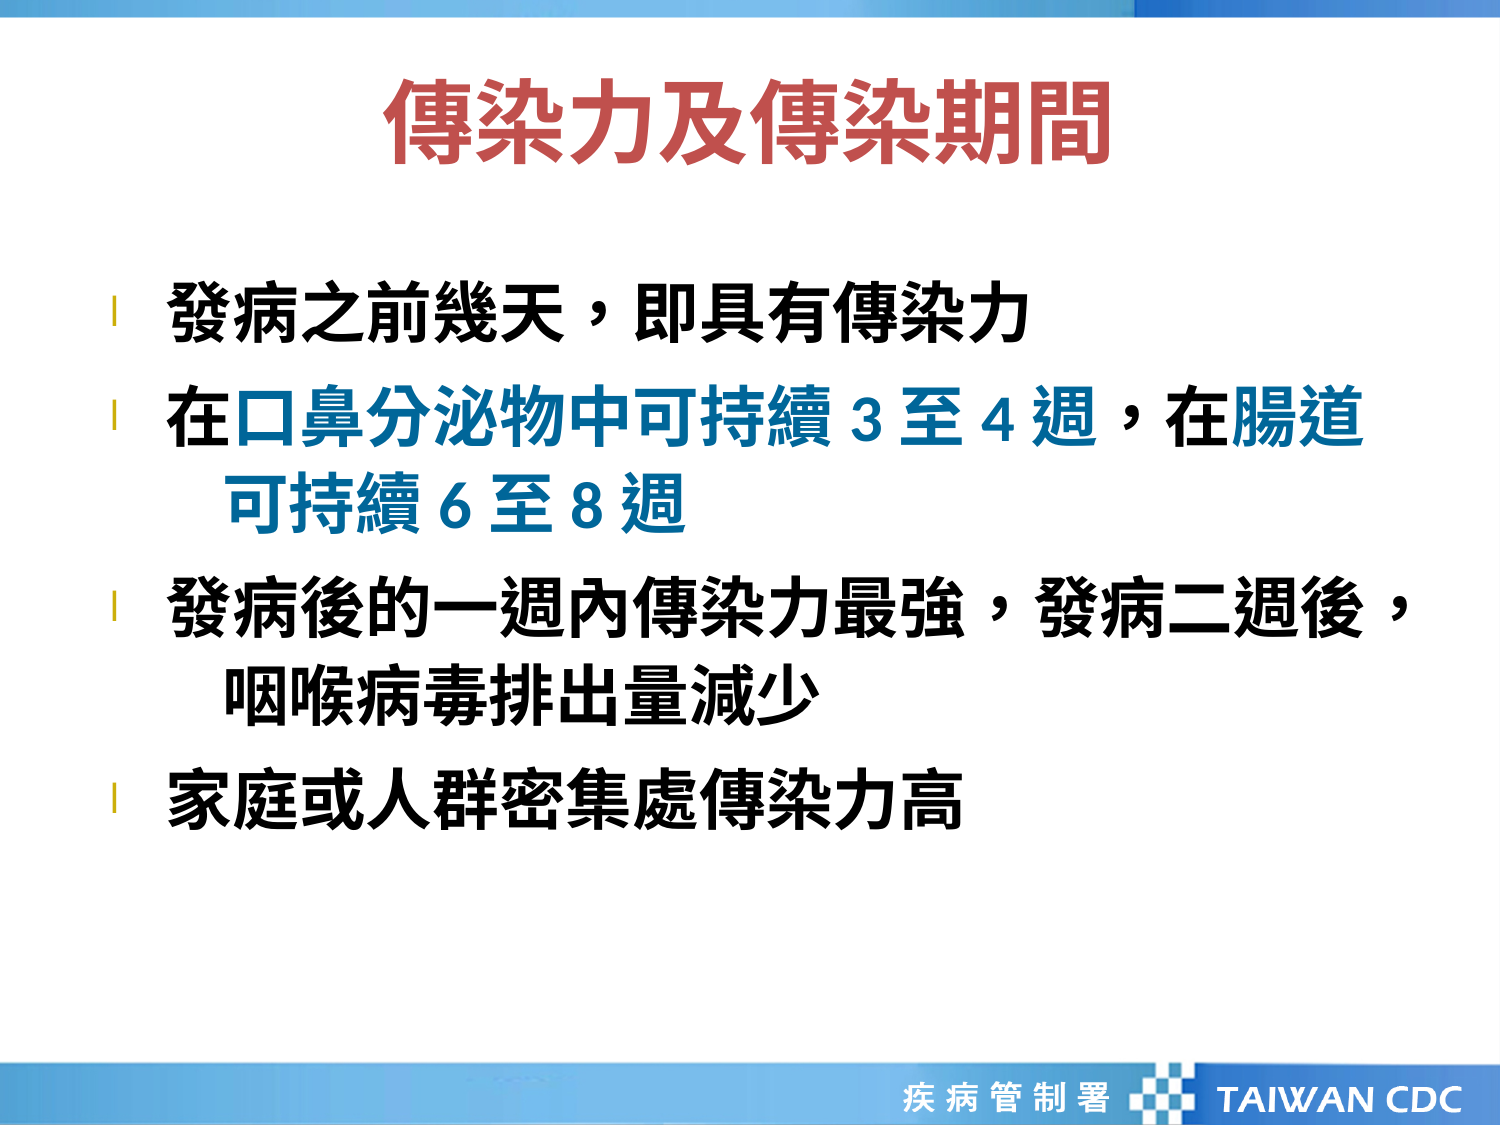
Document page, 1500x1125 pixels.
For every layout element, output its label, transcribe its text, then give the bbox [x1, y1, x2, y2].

list 發病之前幾天，即具有傳染力 在口鼻分泌物中可持續3至4週，在腸道可持續6至8週 發病後的一週內傳染力最強，發病二週後，咽喉病毒排出量減少 家庭或人群密集處傳染力高 [94, 255, 1388, 1002]
title 傳染力及傳染期間 [75, 25, 1426, 214]
